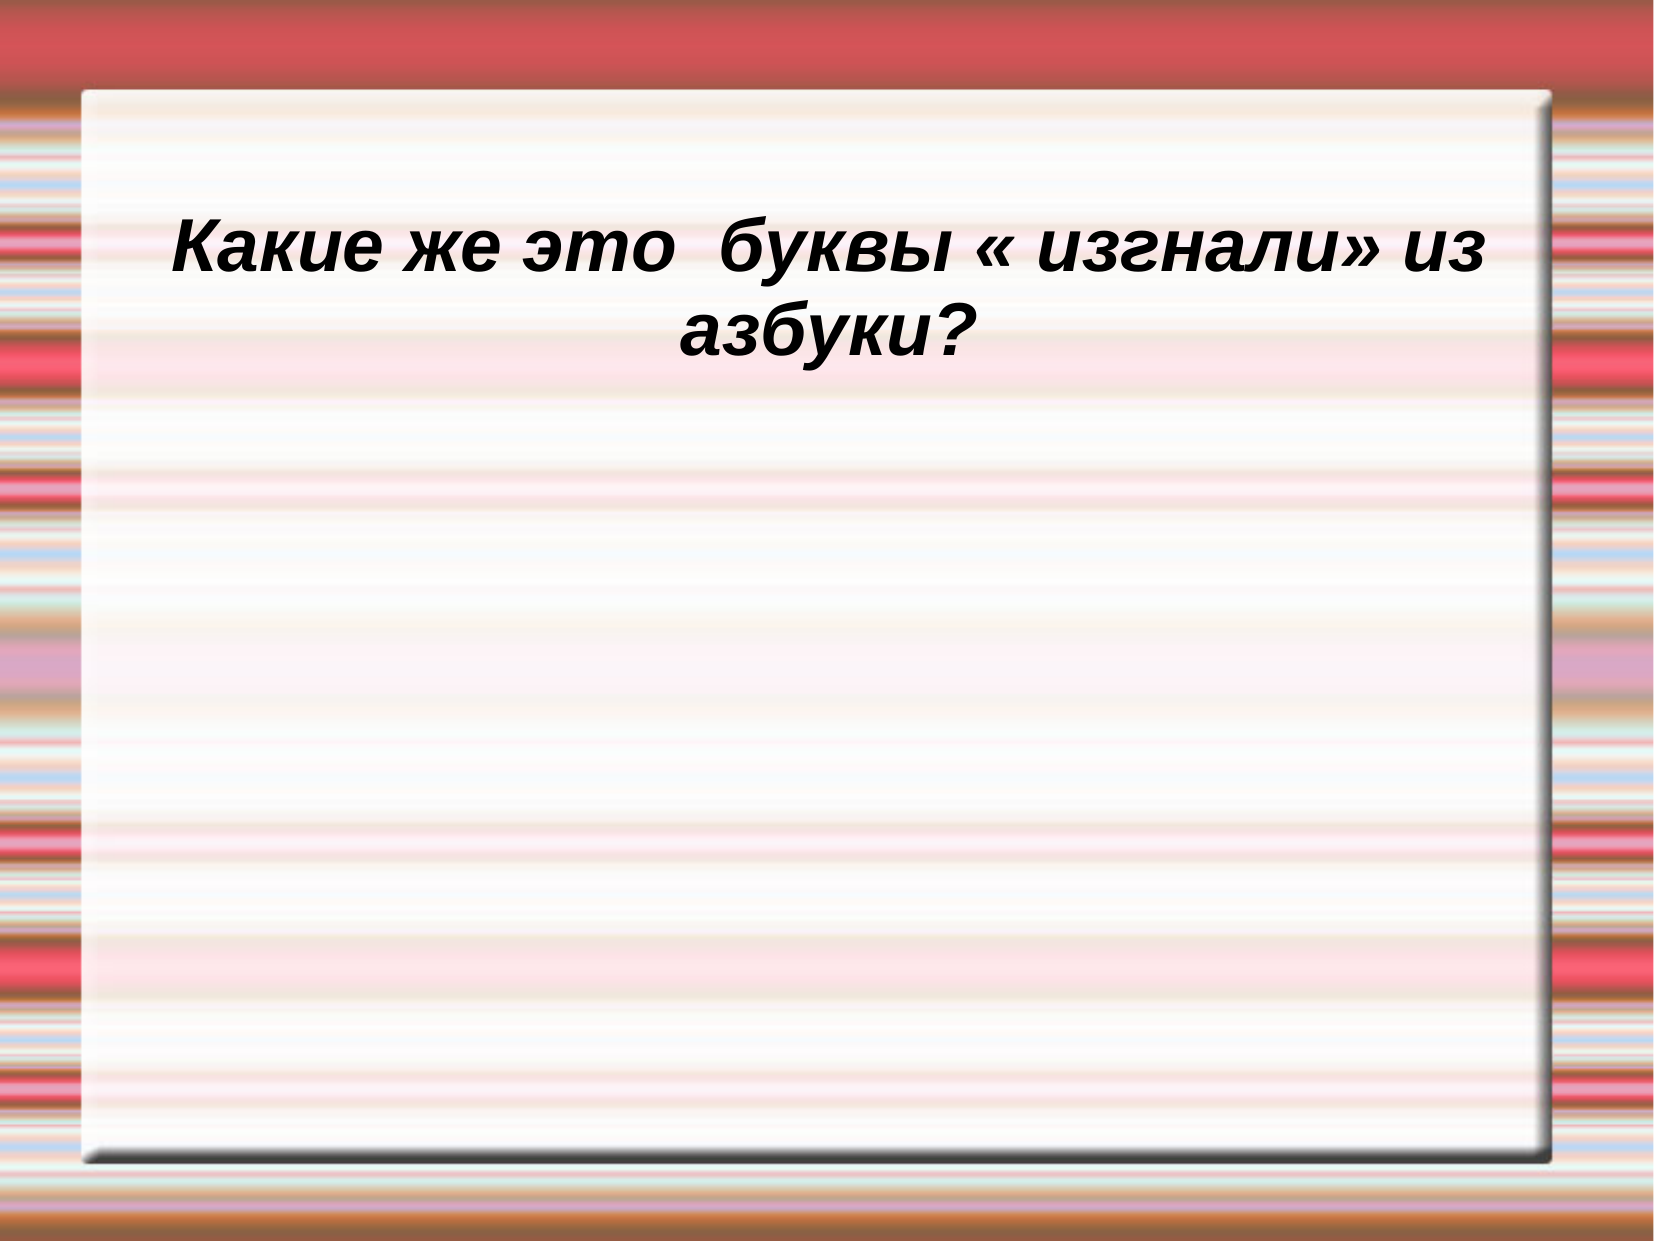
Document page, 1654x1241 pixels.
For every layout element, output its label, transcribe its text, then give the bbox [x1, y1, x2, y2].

title Какие же это буквы « изгнали» из азбуки? [123, 191, 1536, 384]
picture [0, 0, 1654, 1241]
